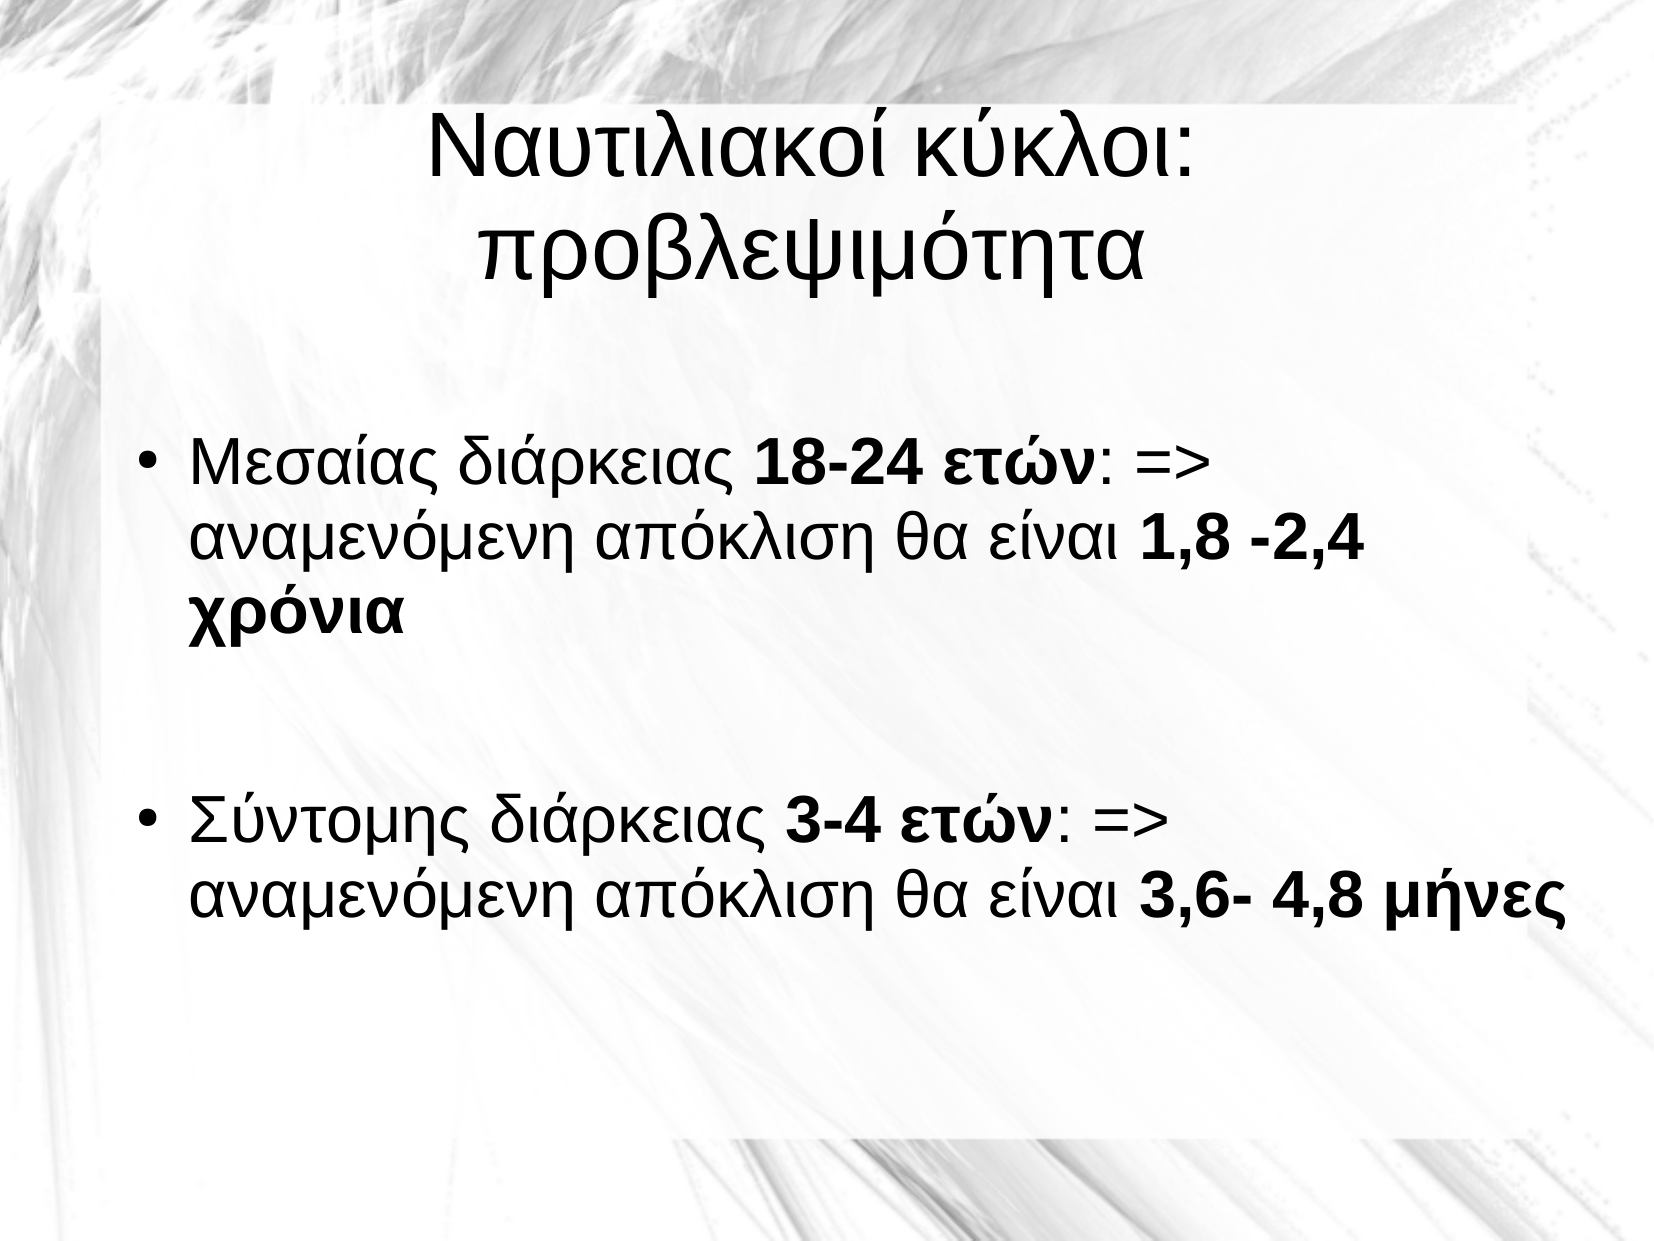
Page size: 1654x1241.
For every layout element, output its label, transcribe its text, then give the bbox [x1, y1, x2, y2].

title Ναυτιλιακοί κύκλοι: προβλεψιμότητα [118, 93, 1506, 299]
list Μεσαίας διάρκειας 18-24 ετών: => αναμενόμενη απόκλιση θα είναι 1,8 -2,4 χρόνια Σύντομης διάρκειας 3-4 ετών: => αναμενόμενη απόκλιση θα είναι 3,6- 4,8 μήνες [118, 319, 1571, 945]
picture [0, 0, 1654, 1241]
